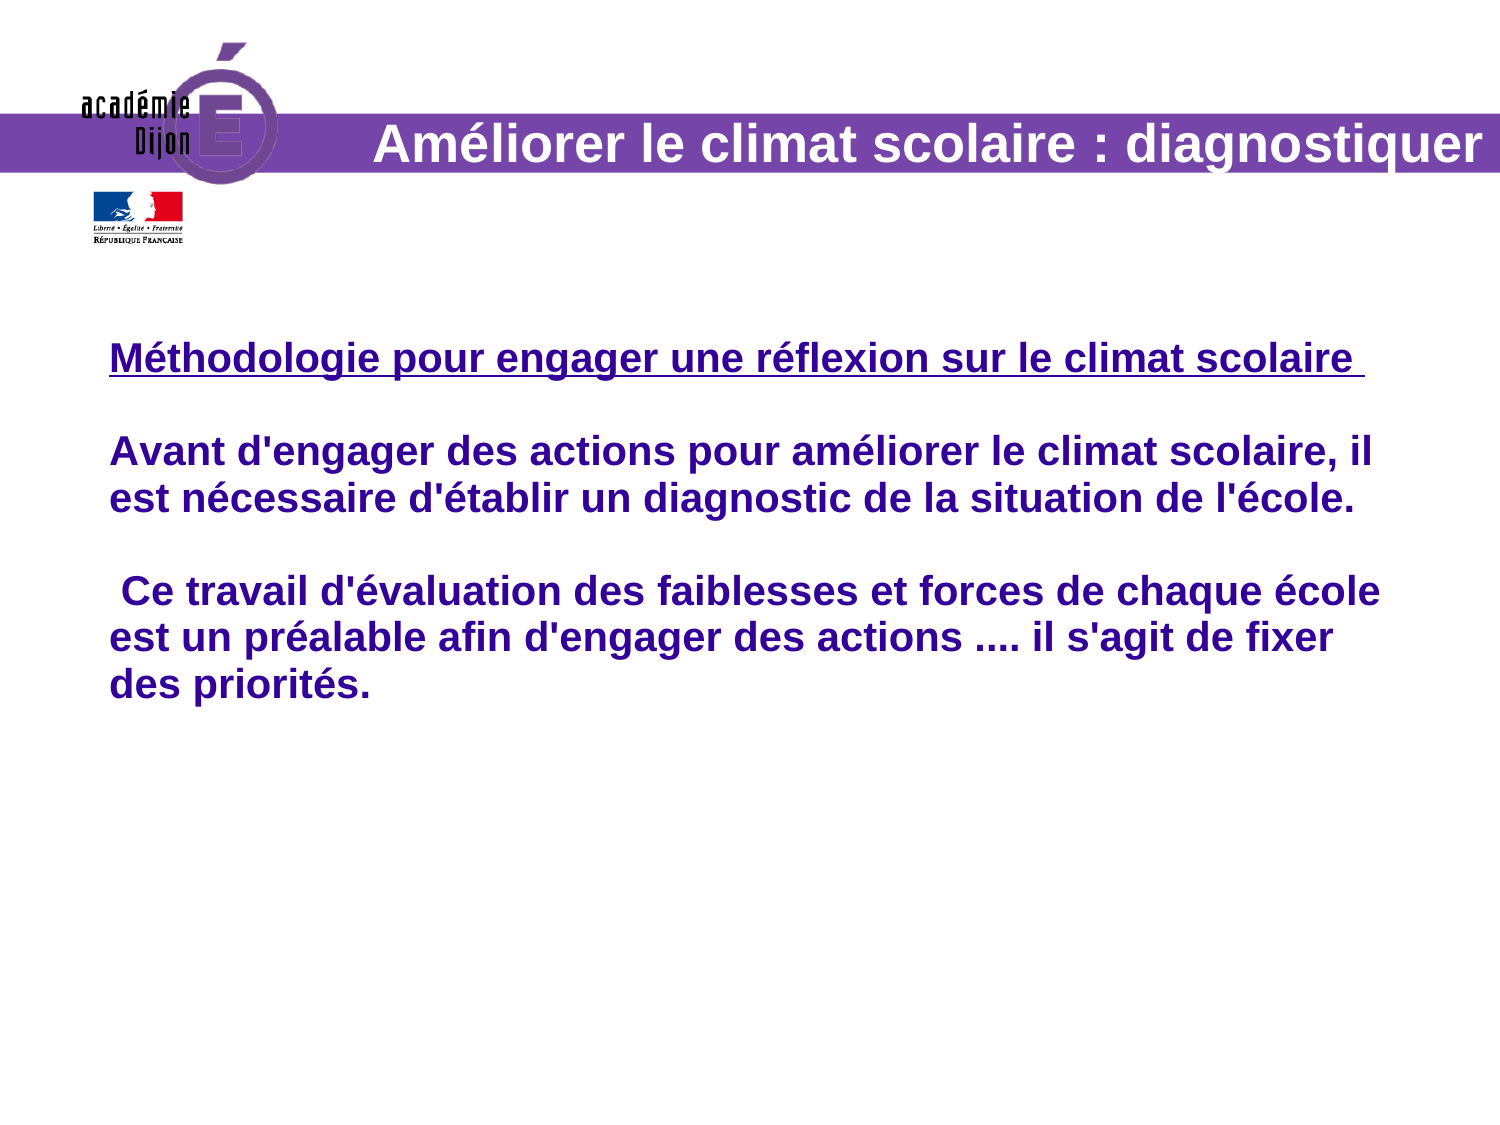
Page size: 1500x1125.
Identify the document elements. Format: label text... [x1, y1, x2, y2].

text_box Méthodologie pour engager une réflexion sur le climat scolaire Avant d'engager des actions pour améliorer le climat scolaire, il est nécessaire d'établir un diagnostic de la situation de l'école. Ce travail d'évaluation des faiblesses et forces de chaque école est un préalable afin d'engager des actions .... il s'agit de fixer des priorités. [94, 328, 1430, 975]
text_box Améliorer le climat scolaire : diagnostiquer [94, 106, 1500, 182]
picture [82, 42, 278, 244]
